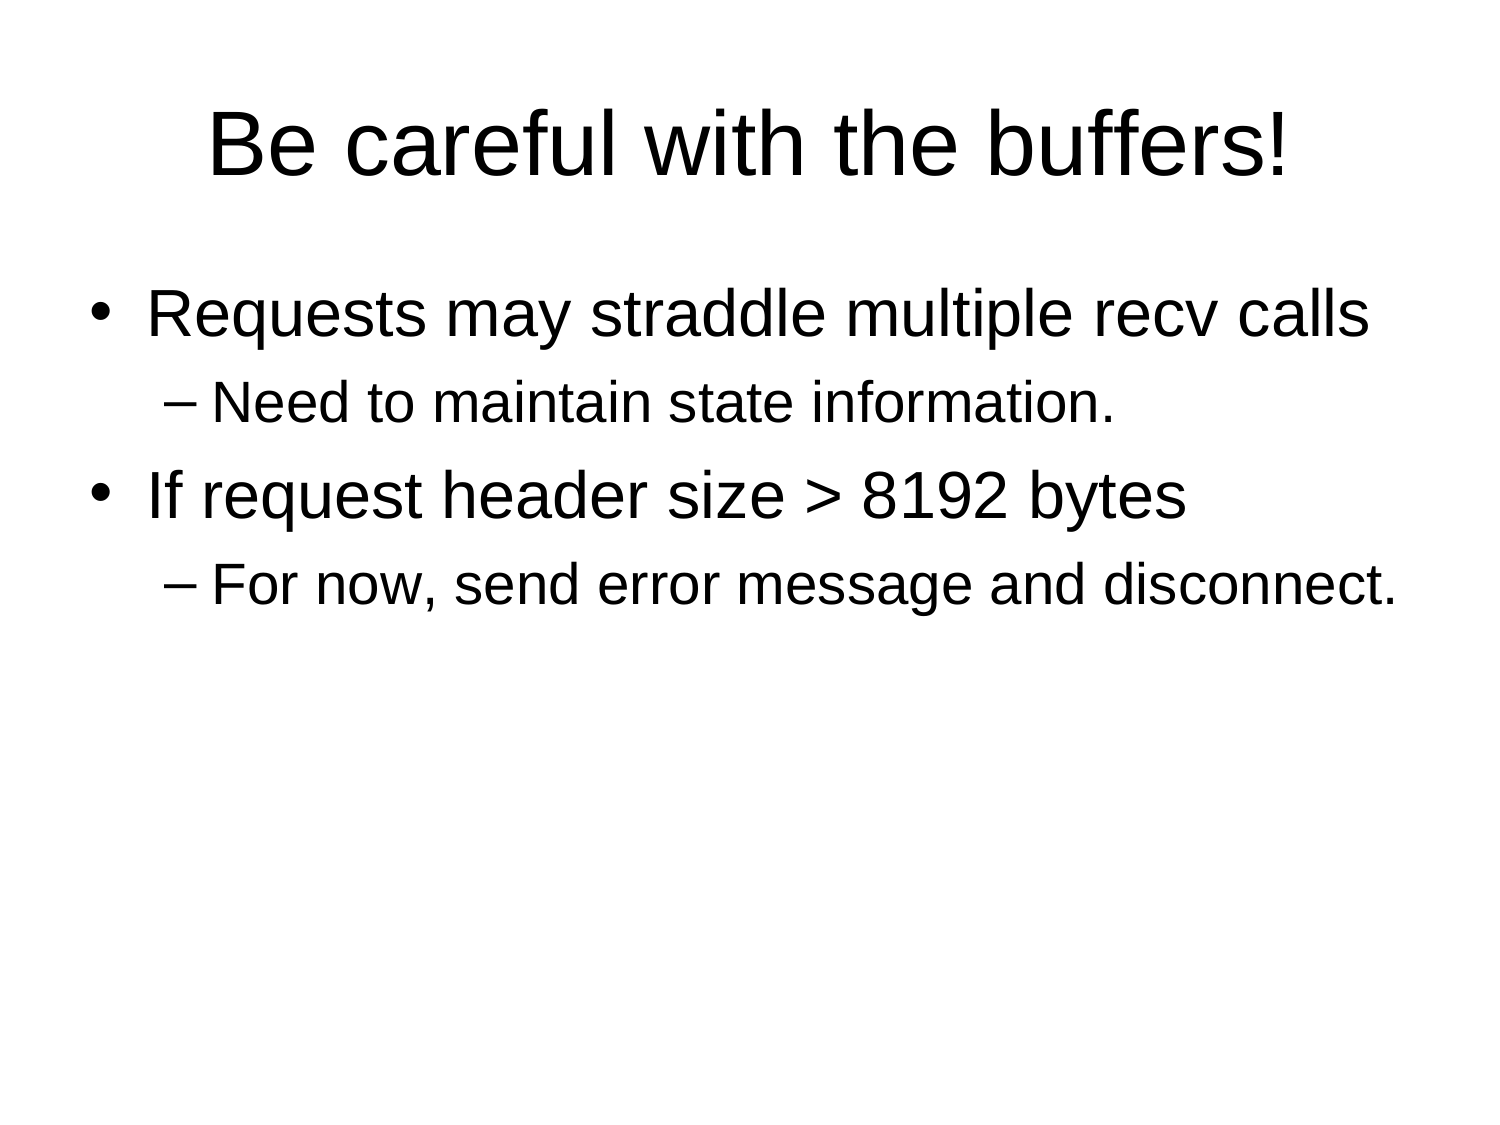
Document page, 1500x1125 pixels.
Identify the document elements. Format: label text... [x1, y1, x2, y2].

list Requests may straddle multiple recv calls Need to maintain state information. If request header size > 8192 bytes For now, send error message and disconnect. [75, 262, 1426, 1005]
title Be careful with the buffers! [75, 44, 1426, 233]
